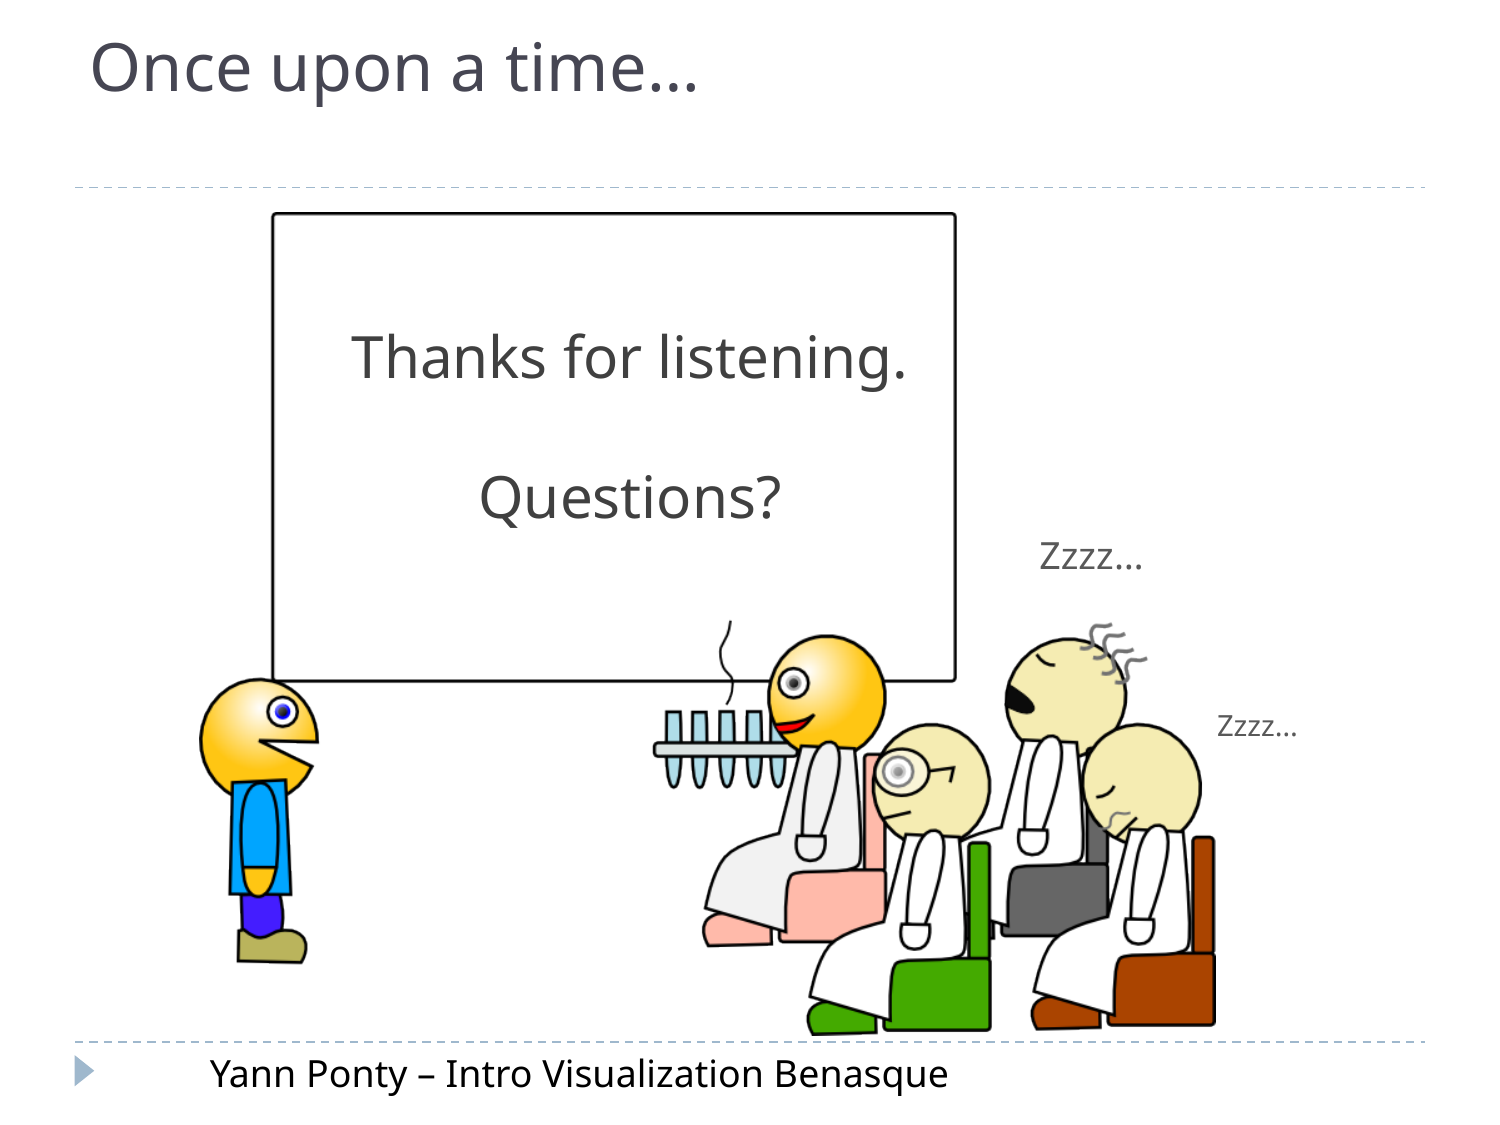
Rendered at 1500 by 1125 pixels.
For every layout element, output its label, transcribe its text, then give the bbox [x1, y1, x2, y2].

title Once upon a time… [75, 17, 1300, 113]
picture [199, 212, 1216, 1036]
text_box Zzzz… [1024, 524, 1159, 585]
text_box Thanks for listening. Questions? [337, 312, 923, 538]
text_box Zzzz… [1202, 699, 1314, 750]
